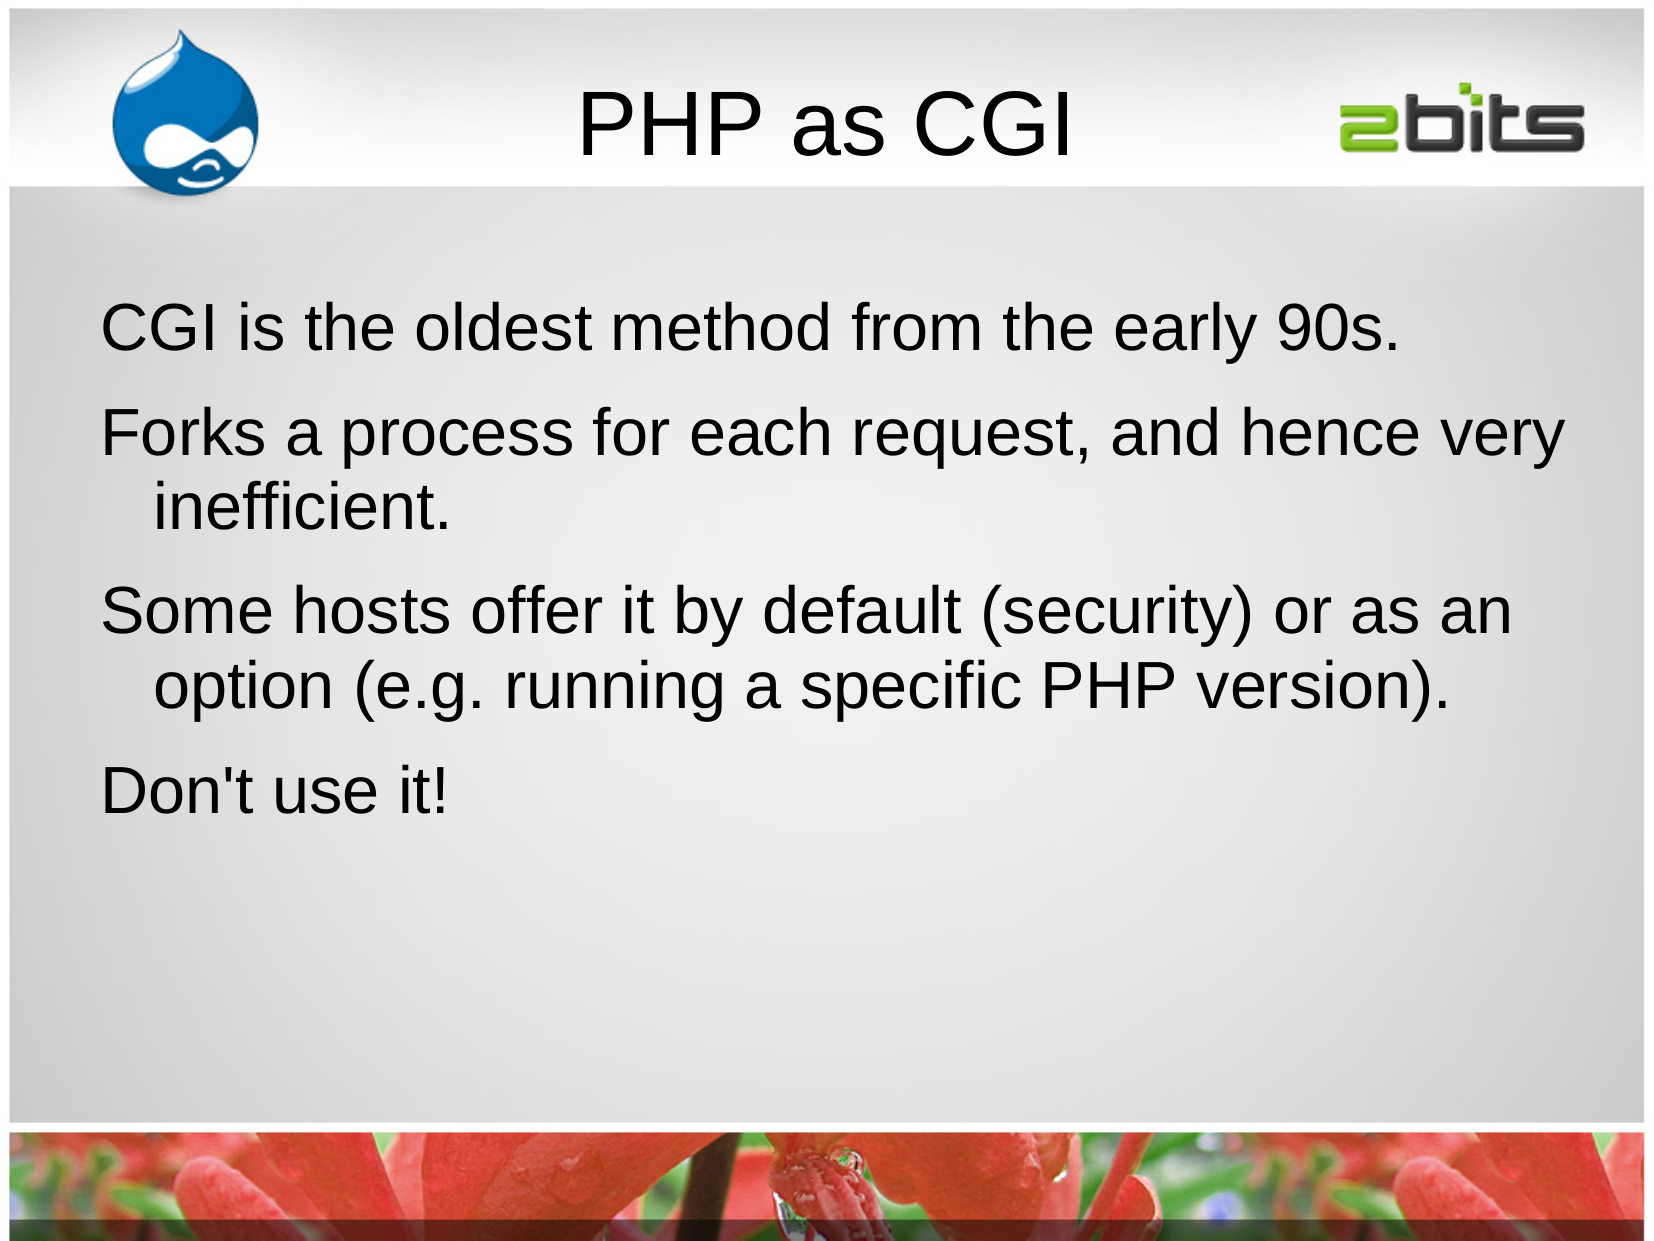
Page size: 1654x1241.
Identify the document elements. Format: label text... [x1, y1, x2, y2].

picture [0, 0, 1654, 1241]
list CGI is the oldest method from the early 90s. Forks a process for each request, and hence very inefficient. Some hosts offer it by default (security) or as an option (e.g. running a specific PHP version). Don't use it! [82, 290, 1571, 1094]
title PHP as CGI [82, 27, 1571, 220]
